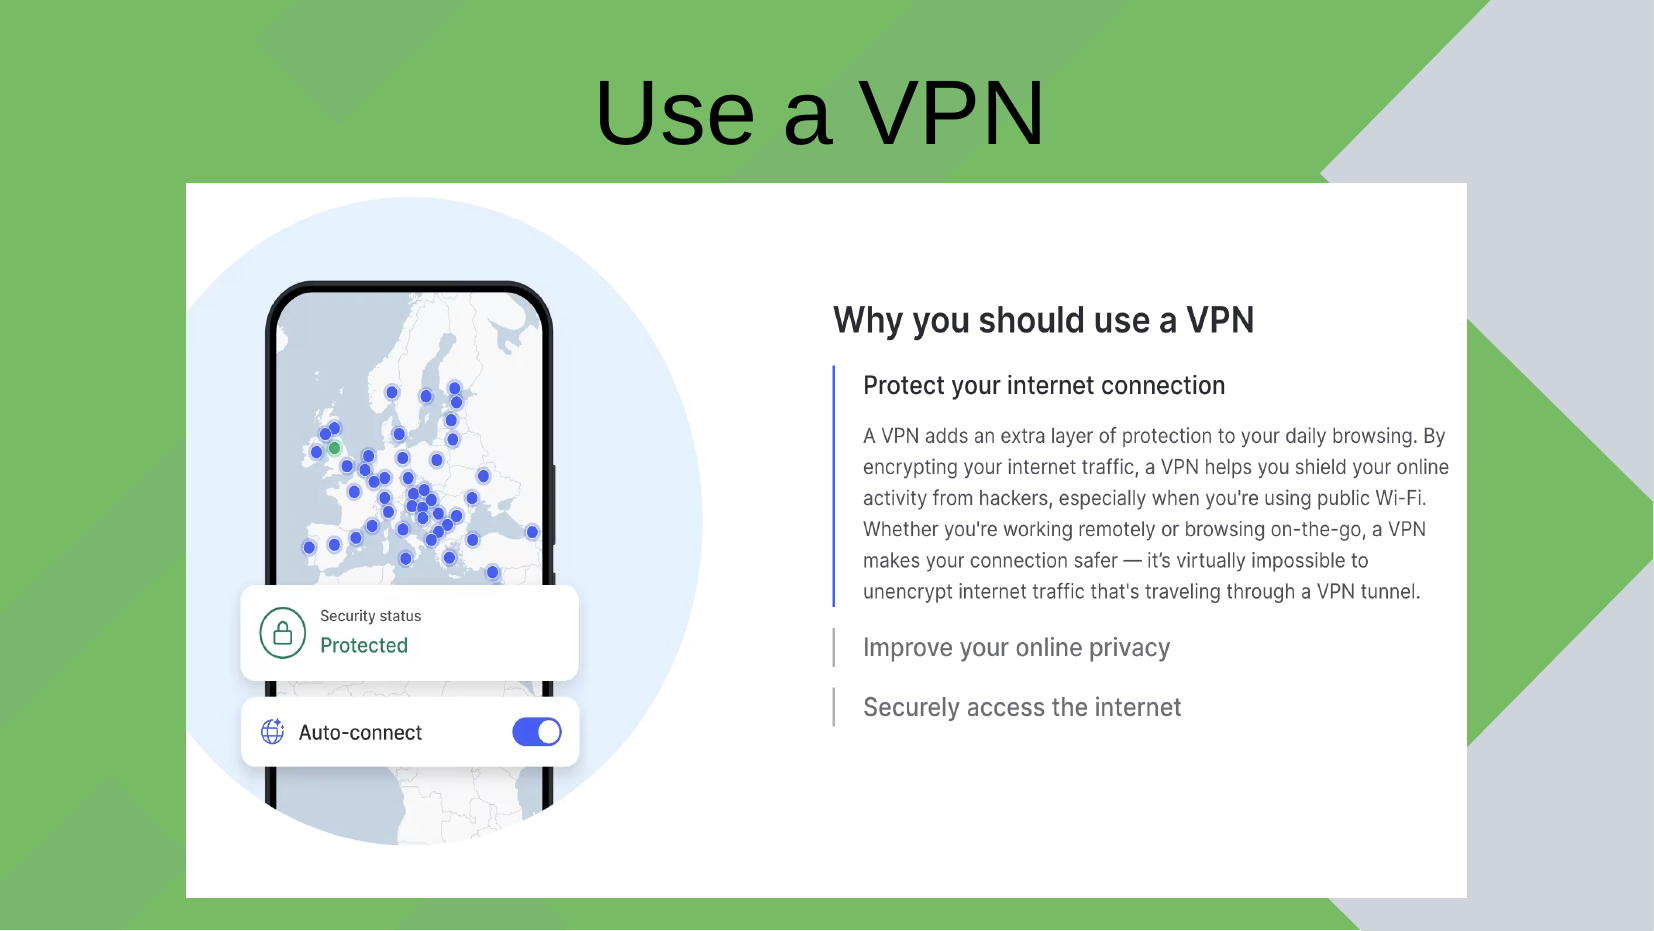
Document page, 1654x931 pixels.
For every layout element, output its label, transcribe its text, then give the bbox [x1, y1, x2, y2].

title Use a VPN [76, 35, 1565, 191]
picture [186, 183, 1467, 898]
